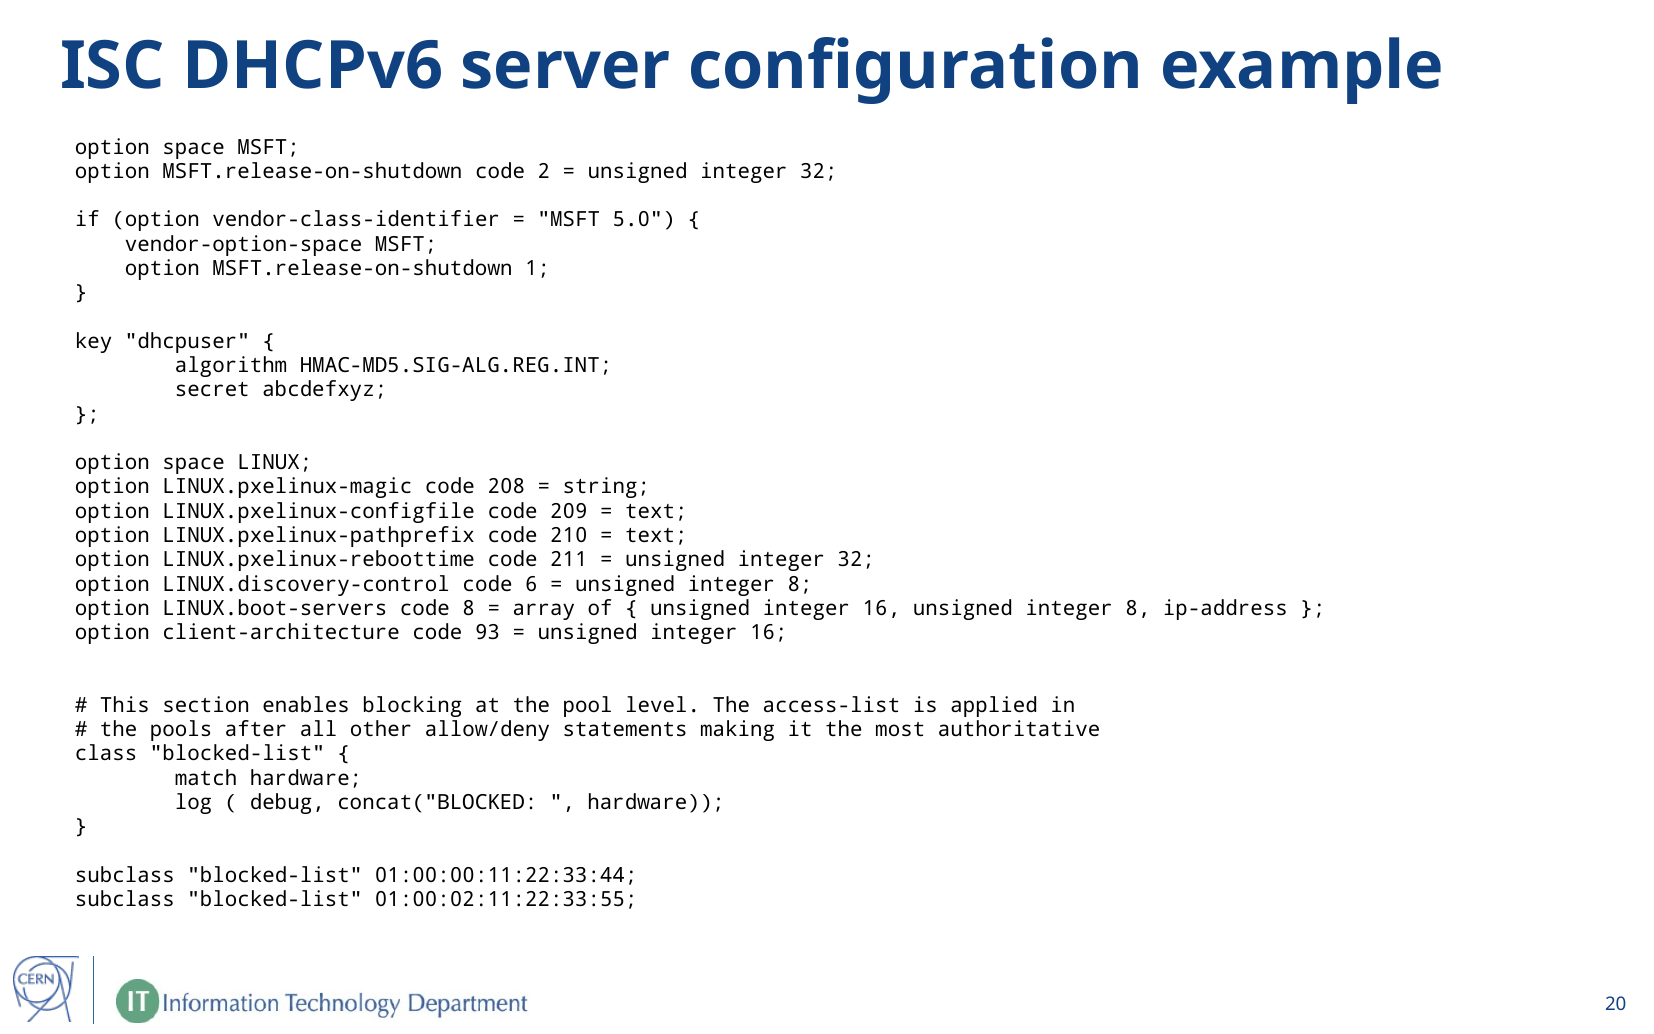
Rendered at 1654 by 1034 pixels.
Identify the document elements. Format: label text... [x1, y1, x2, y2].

text_box option space MSFT; option MSFT.release-on-shutdown code 2 = unsigned integer 32; if (option vendor-class-identifier = "MSFT 5.0") { vendor-option-space MSFT; option MSFT.release-on-shutdown 1; } key "dhcpuser" { algorithm HMAC-MD5.SIG-ALG.REG.INT; secret abcdefxyz; }; option space LINUX; option LINUX.pxelinux-magic code 208 = string; option LINUX.pxelinux-configfile code 209 = text; option LINUX.pxelinux-pathprefix code 210 = text; option LINUX.pxelinux-reboottime code 211 = unsigned integer 32; option LINUX.discovery-control code 6 = unsigned integer 8; option LINUX.boot-servers code 8 = array of { unsigned integer 16, unsigned integer 8, ip-address }; option client-architecture code 93 = unsigned integer 16; # This section enables blocking at the pool level. The access-list is applied in # the pools after all other allow/deny statements making it the most authoritative class "blocked-list" { match hardware; log ( debug, concat("BLOCKED: ", hardware)); } subclass "blocked-list" 01:00:00:11:22:33:44; subclass "blocked-list" 01:00:02:11:22:33:55; [60, 127, 1636, 1034]
picture [13, 956, 60, 1032]
title ISC DHCPv6 server configuration example [60, 0, 1528, 127]
